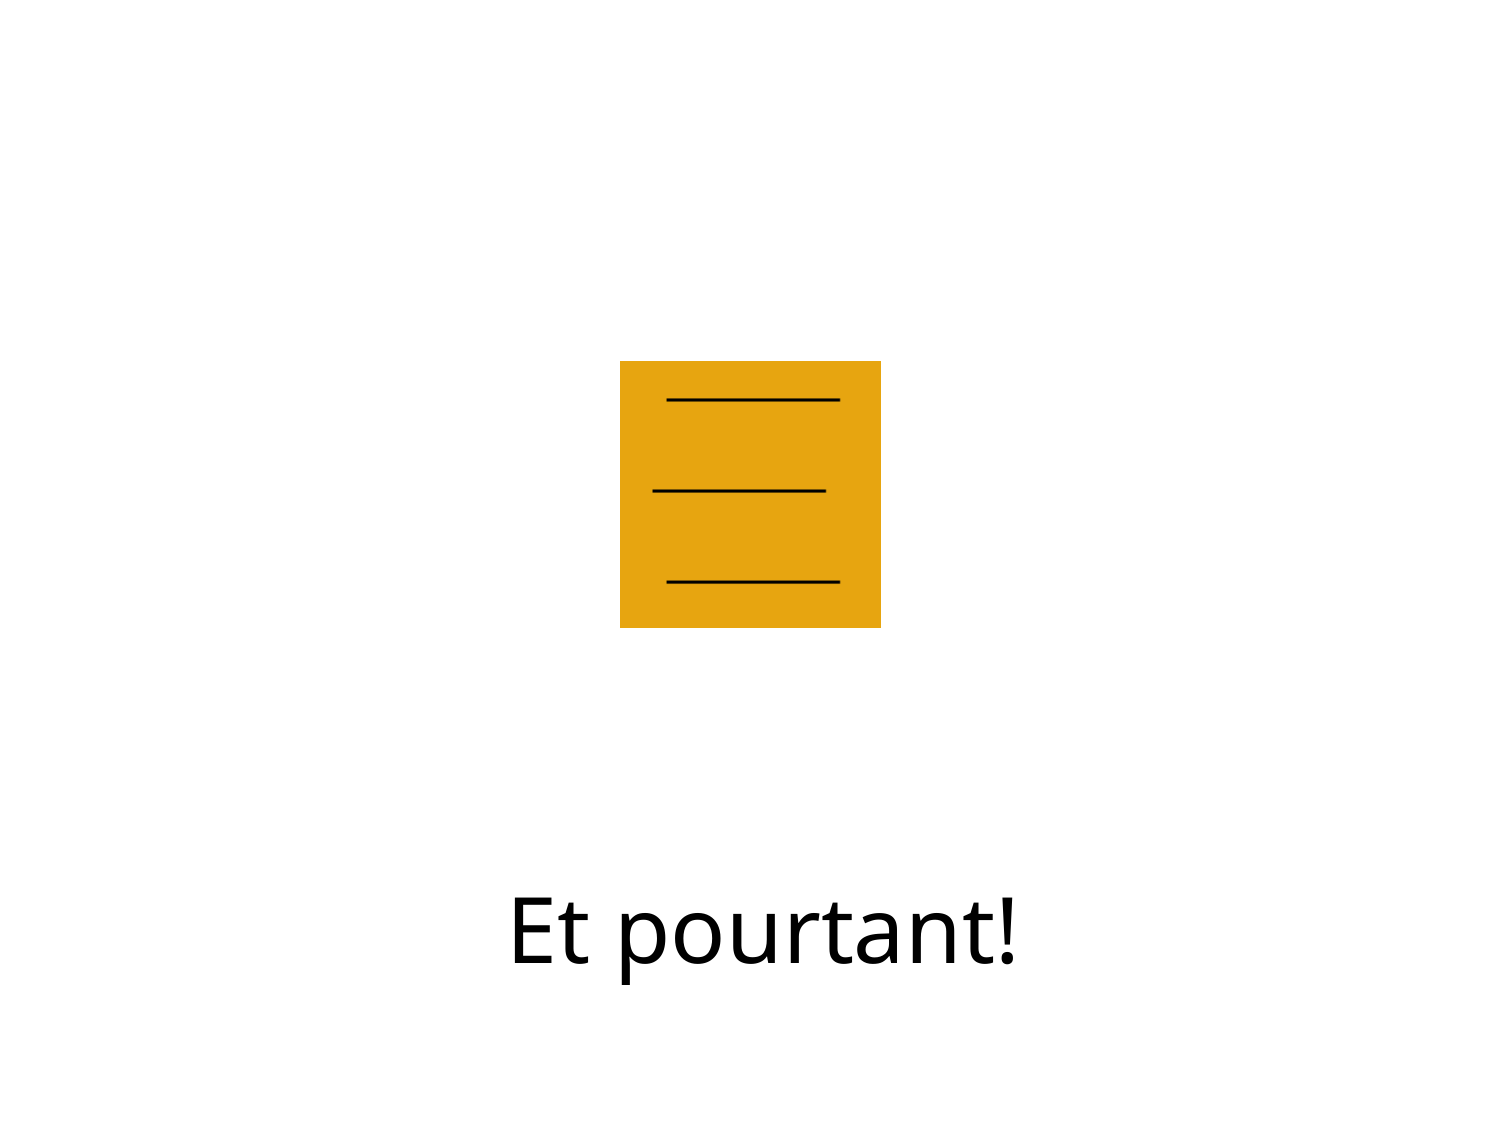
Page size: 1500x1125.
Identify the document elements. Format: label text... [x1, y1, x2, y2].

picture [620, 361, 881, 628]
title Et pourtant! [88, 834, 1439, 1022]
